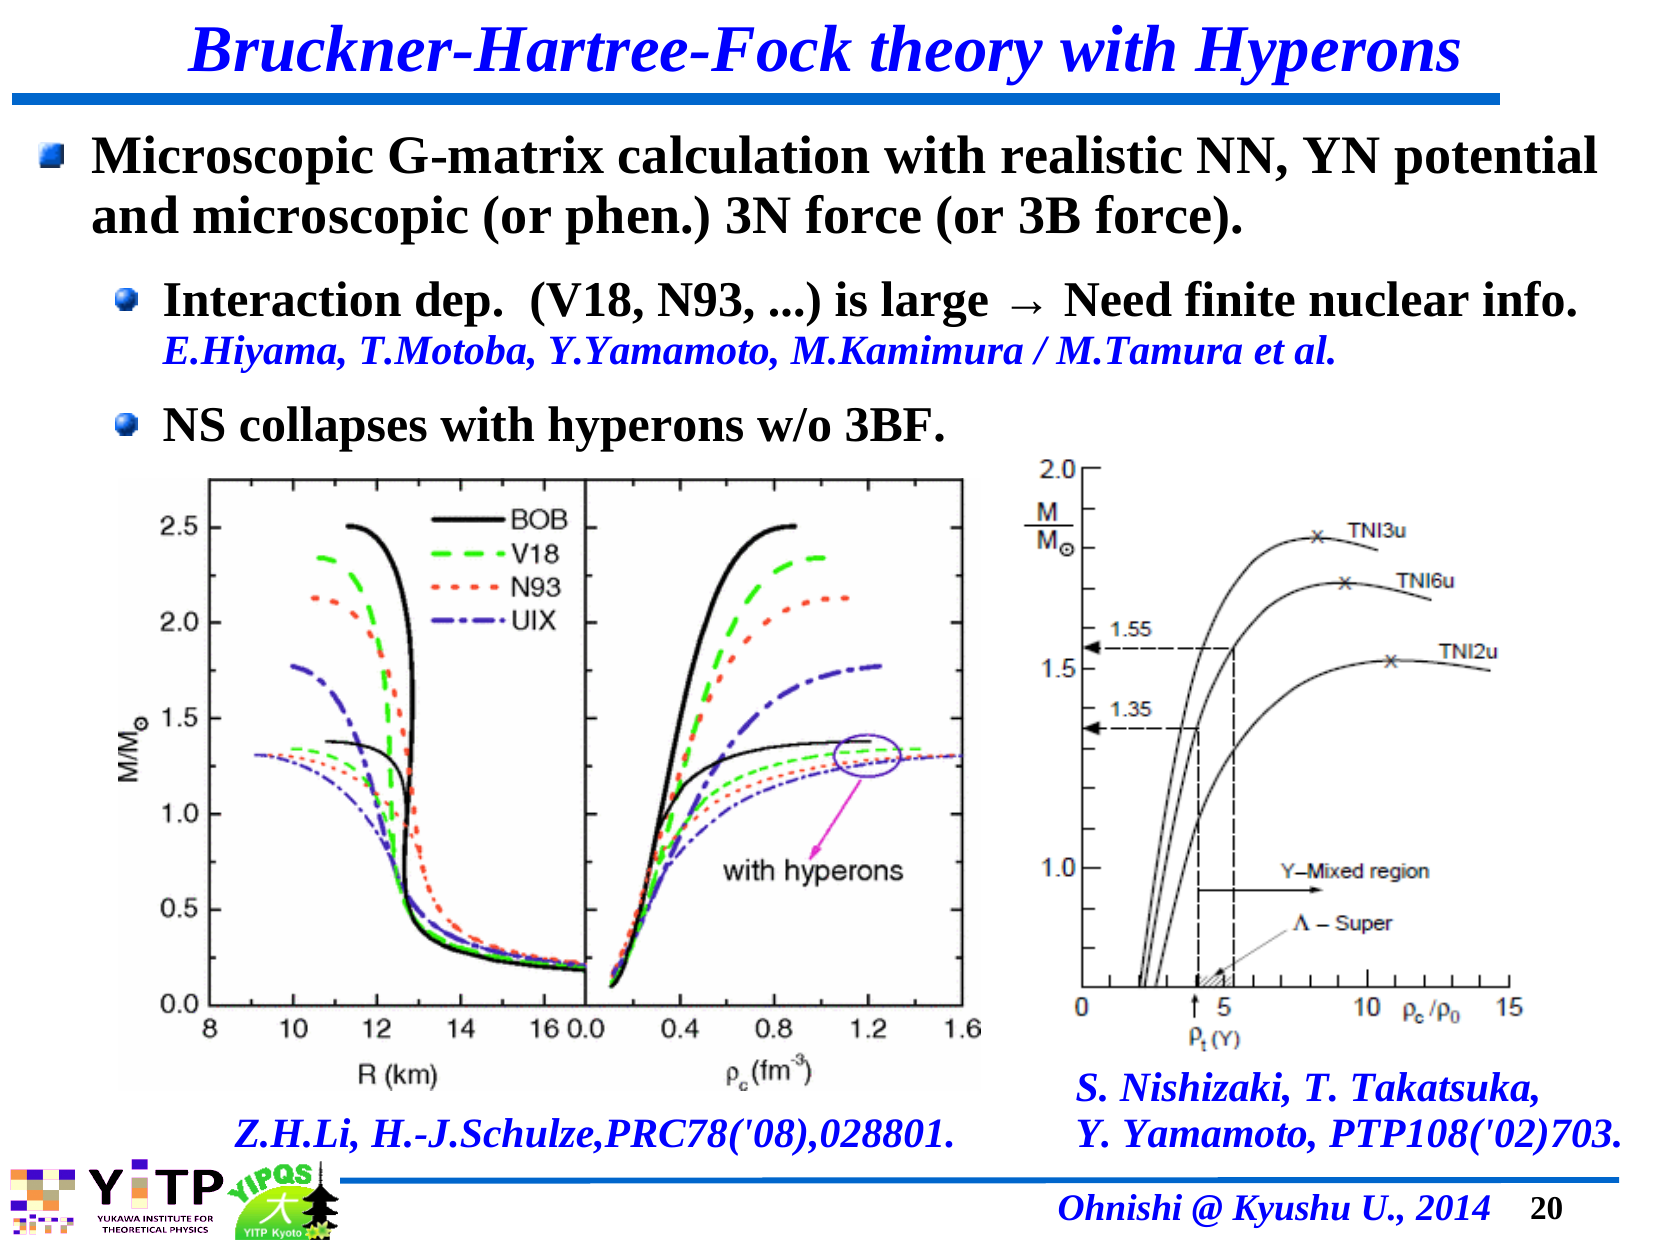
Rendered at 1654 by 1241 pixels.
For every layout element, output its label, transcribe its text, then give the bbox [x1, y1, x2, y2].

picture [118, 478, 981, 1091]
text_box Z.H.Li, H.-J.Schulze,PRC78('08),028801. [234, 1110, 957, 1158]
picture [1005, 445, 1552, 1061]
text_box S. Nishizaki, T. Takatsuka, Y. Yamamoto, PTP108('02)703. [1075, 1064, 1625, 1158]
list Microscopic G-matrix calculation with realistic NN, YN potential and microscopic (or phen.) 3N force (or 3B force). Interaction dep. (V18, N93, ...) is large → Need finite nuclear info. E.Hiyama, T.Motoba, Y.Yamamoto, M.Kamimura / M.Tamura et al. NS collapses with hyperons w/o 3BF. [20, 124, 1621, 1137]
title Bruckner-Hartree-Fock theory with Hyperons [0, 0, 1654, 99]
picture [0, 1154, 340, 1241]
